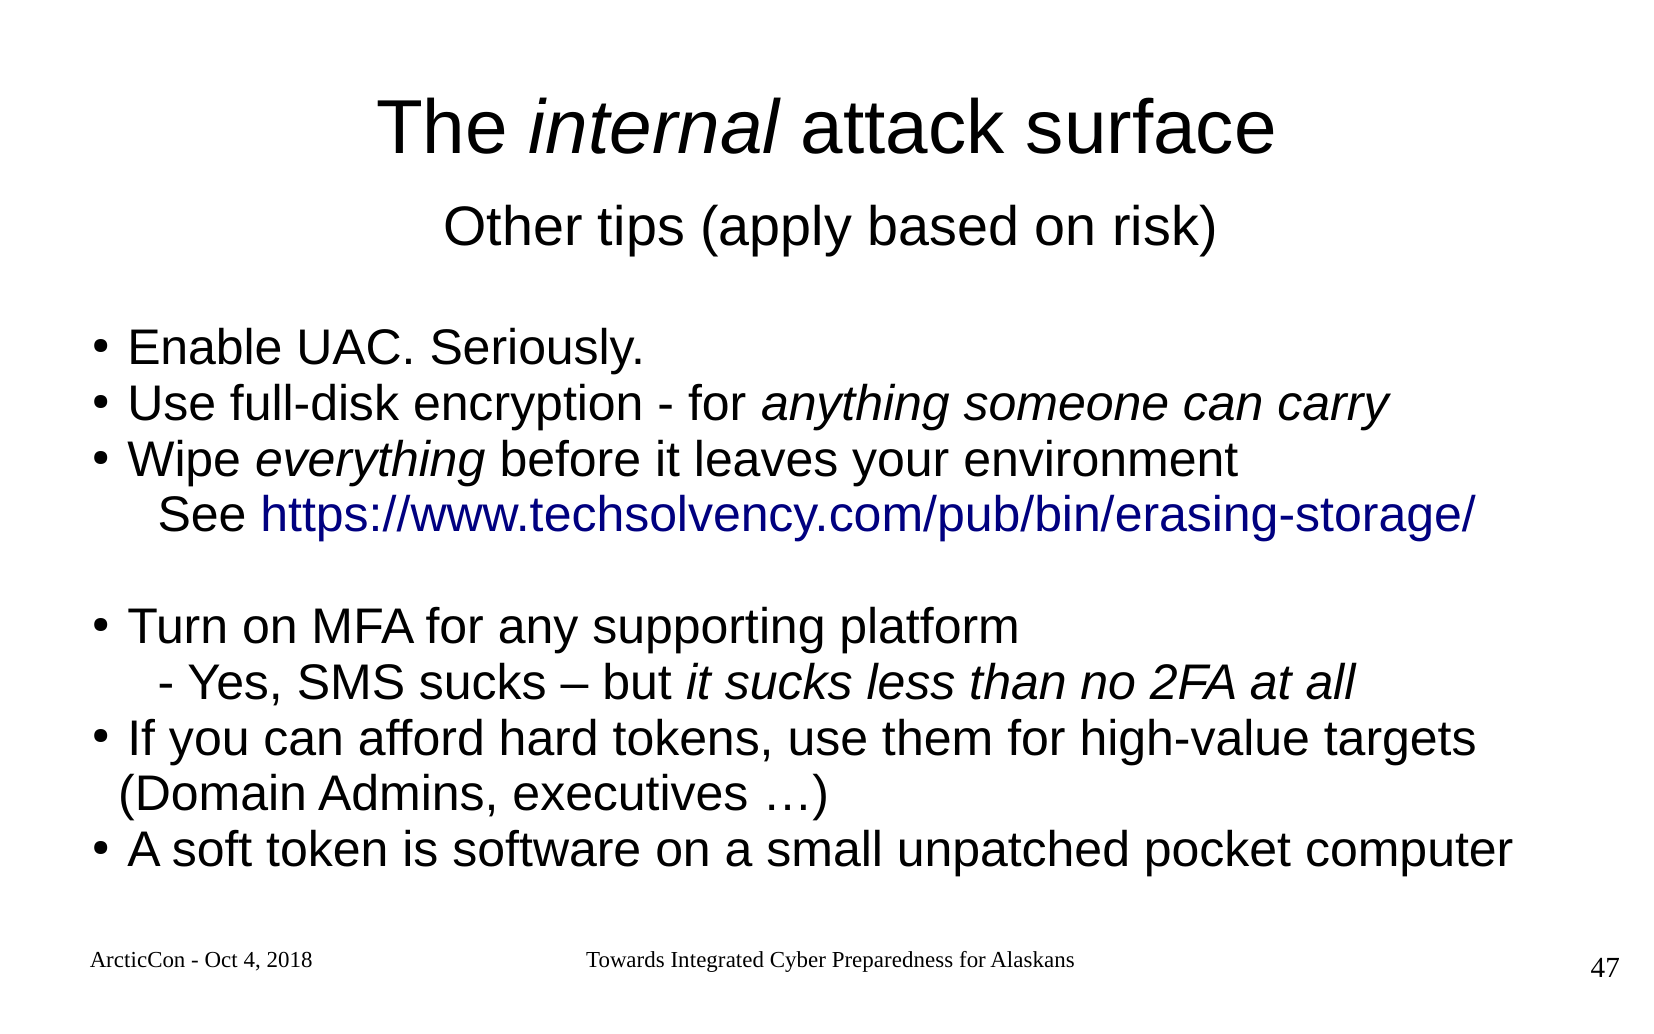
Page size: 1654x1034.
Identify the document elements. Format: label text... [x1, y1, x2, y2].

title The internal attack surface [82, 41, 1571, 195]
text_box <number> [1560, 951, 1621, 1023]
subtitle Other tips (apply based on risk) Enable UAC. Seriously. Use full-disk encryption - for anything someone can carry Wipe everything before it leaves your environment See https://www.techsolvency.com/pub/bin/erasing-storage/ Turn on MFA for any supporting platform - Yes, SMS sucks – but it sucks less than no 2FA at all If you can afford hard tokens, use them for high-value targets (Domain Admins, executives …) A soft token is software on a small unpatched pocket computer [82, 195, 1571, 989]
